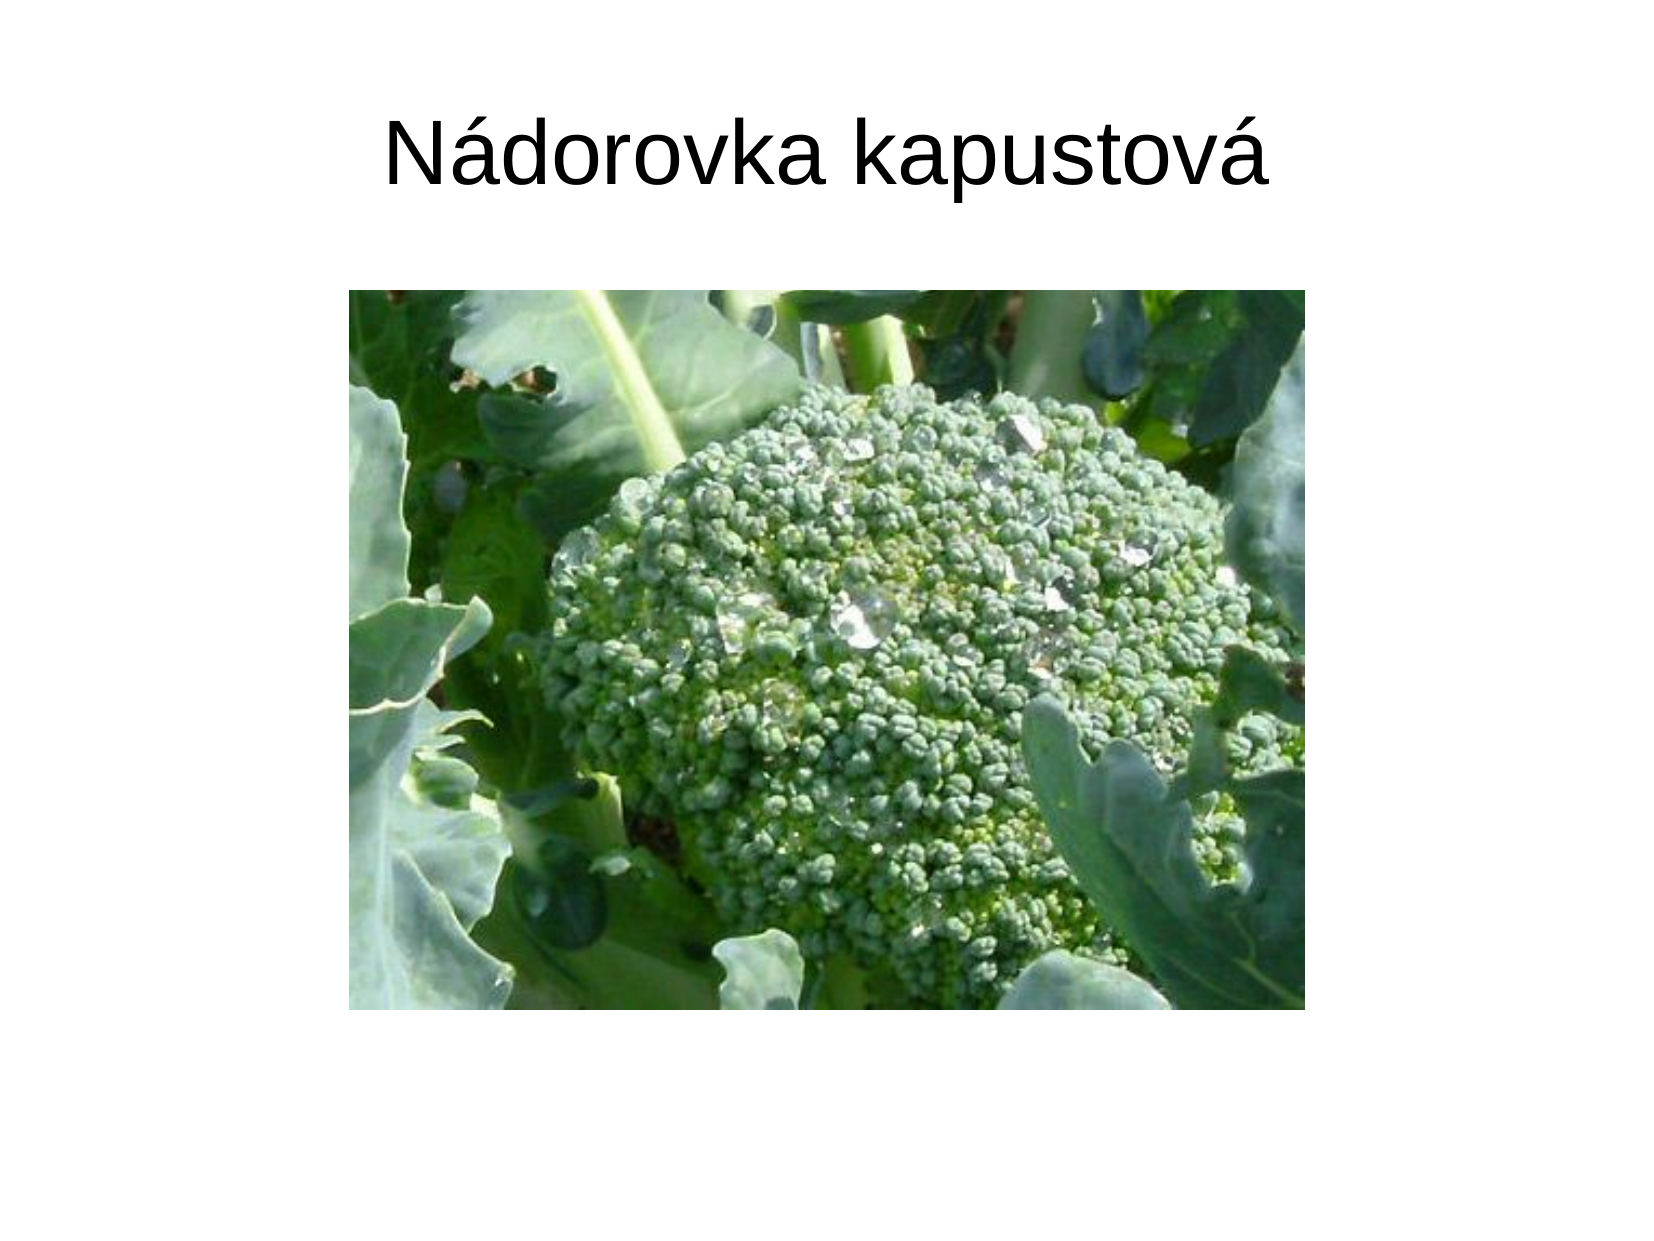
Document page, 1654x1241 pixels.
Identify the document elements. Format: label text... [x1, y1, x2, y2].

picture [349, 290, 1305, 1010]
title Nádorovka kapustová [82, 49, 1571, 257]
